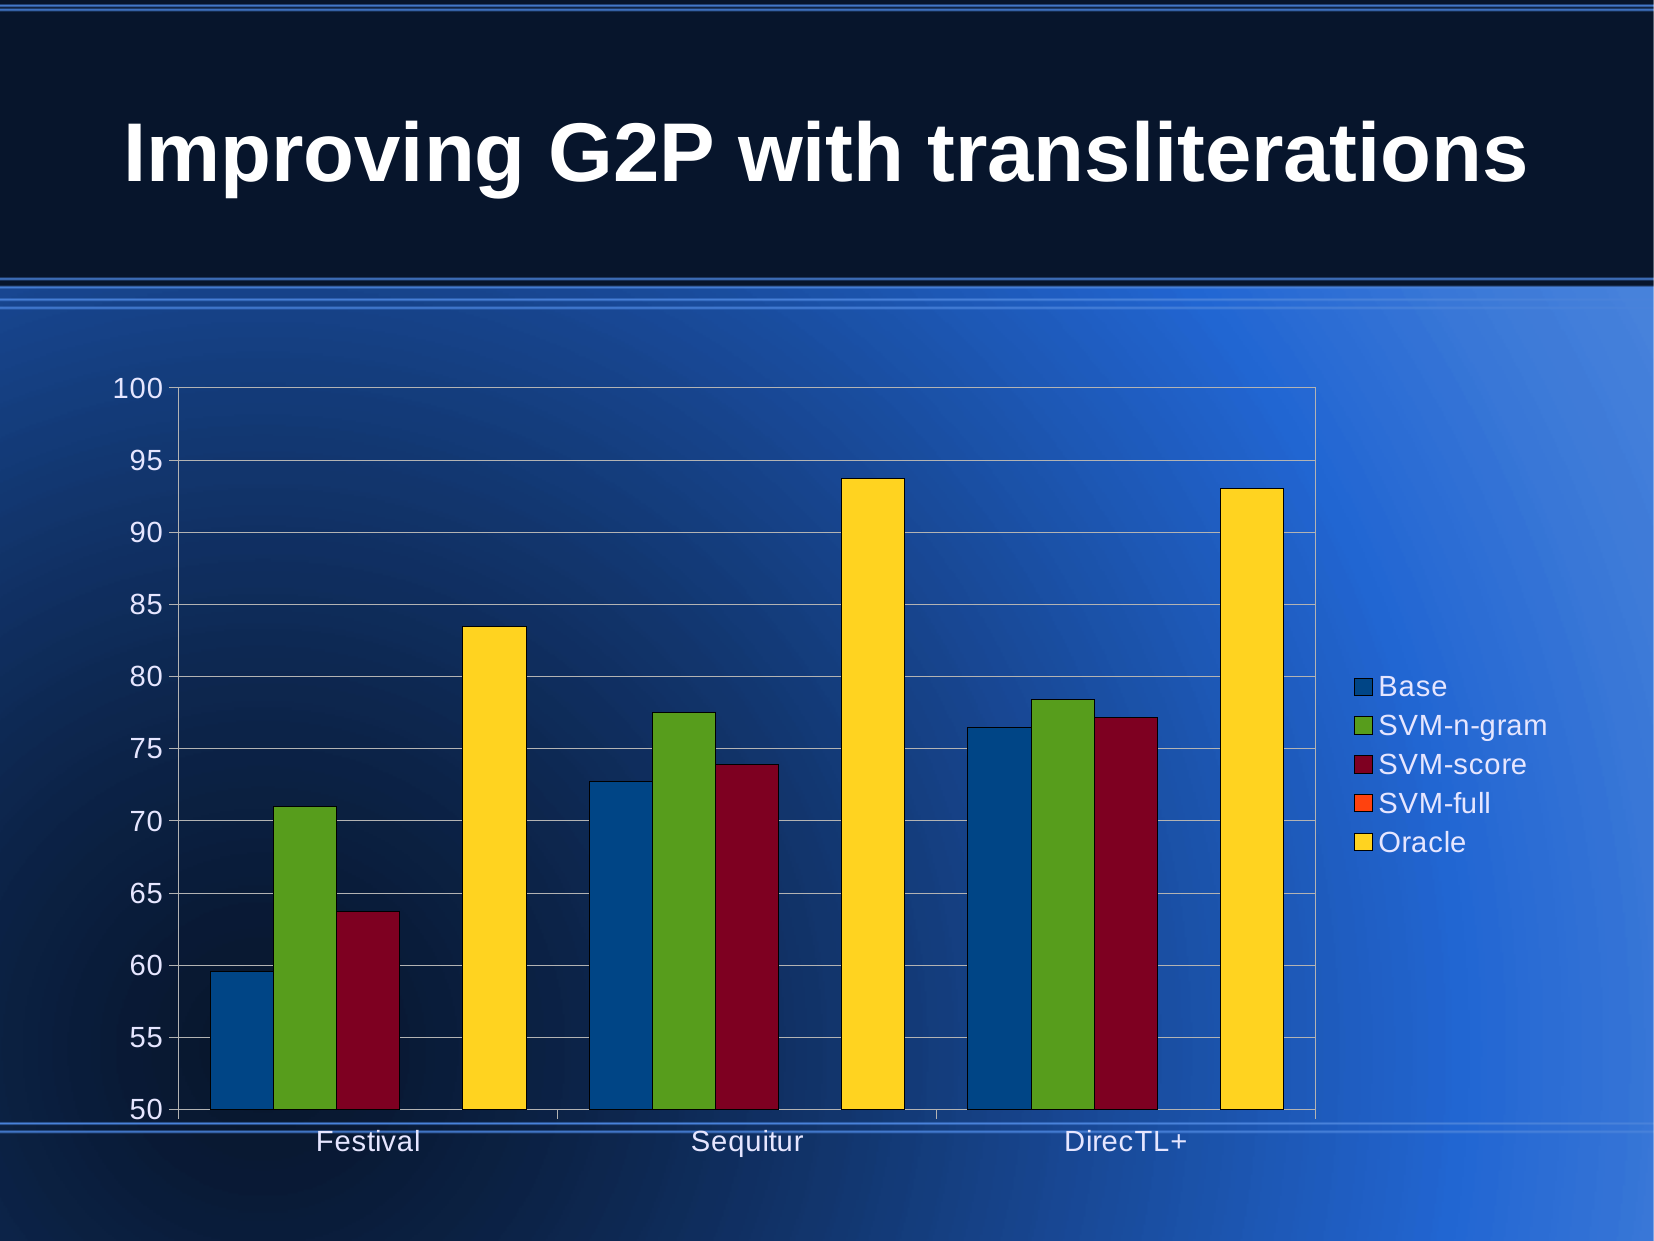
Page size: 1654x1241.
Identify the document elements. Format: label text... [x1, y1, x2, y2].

chart [82, 355, 1571, 1174]
picture [0, 0, 1654, 1241]
title Improving G2P with transliterations [82, 49, 1571, 257]
